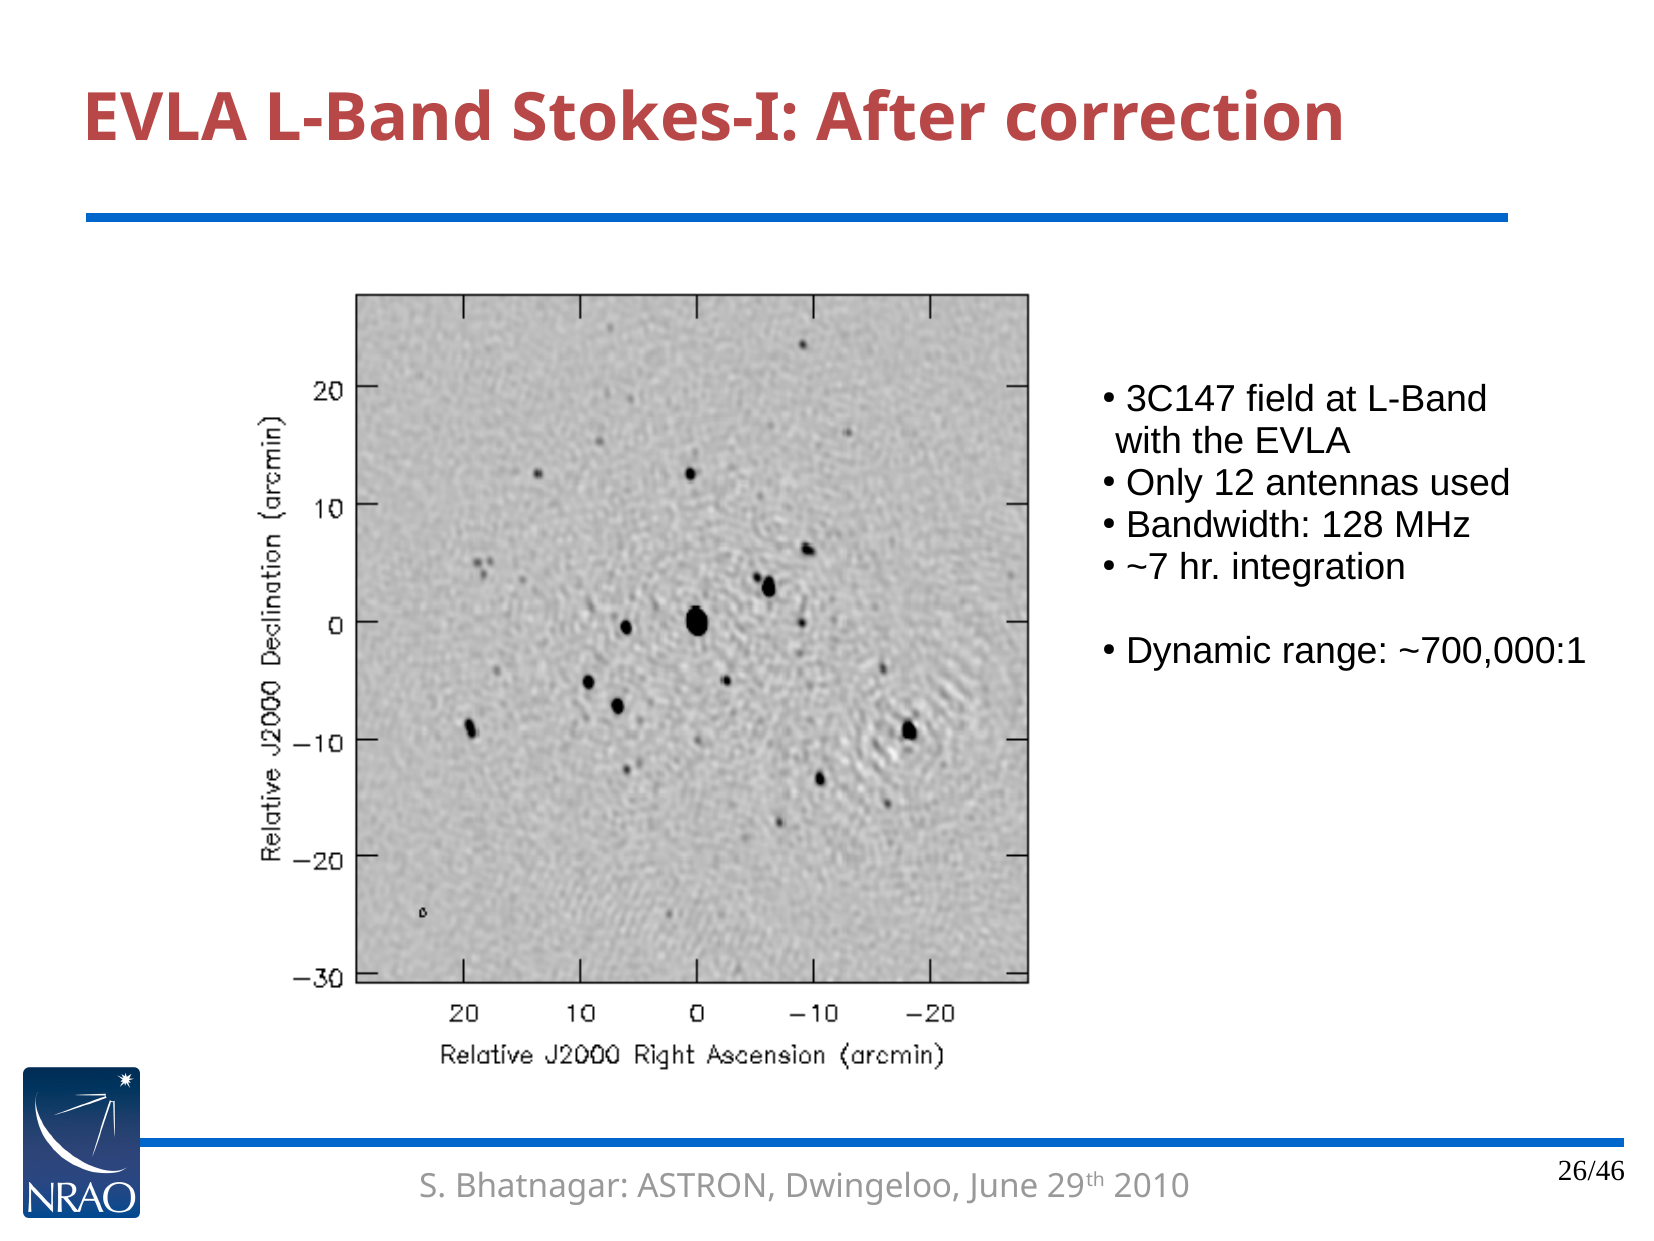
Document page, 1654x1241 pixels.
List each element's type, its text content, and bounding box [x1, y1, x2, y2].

picture [162, 245, 1116, 1102]
picture [23, 1067, 140, 1218]
title EVLA L-Band Stokes-I: After correction [82, 49, 1571, 180]
text_box 3C147 field at L-Band with the EVLA Only 12 antennas used Bandwidth: 128 MHz ~7 hr. integration Dynamic range: ~700,000:1 [1087, 370, 1602, 679]
